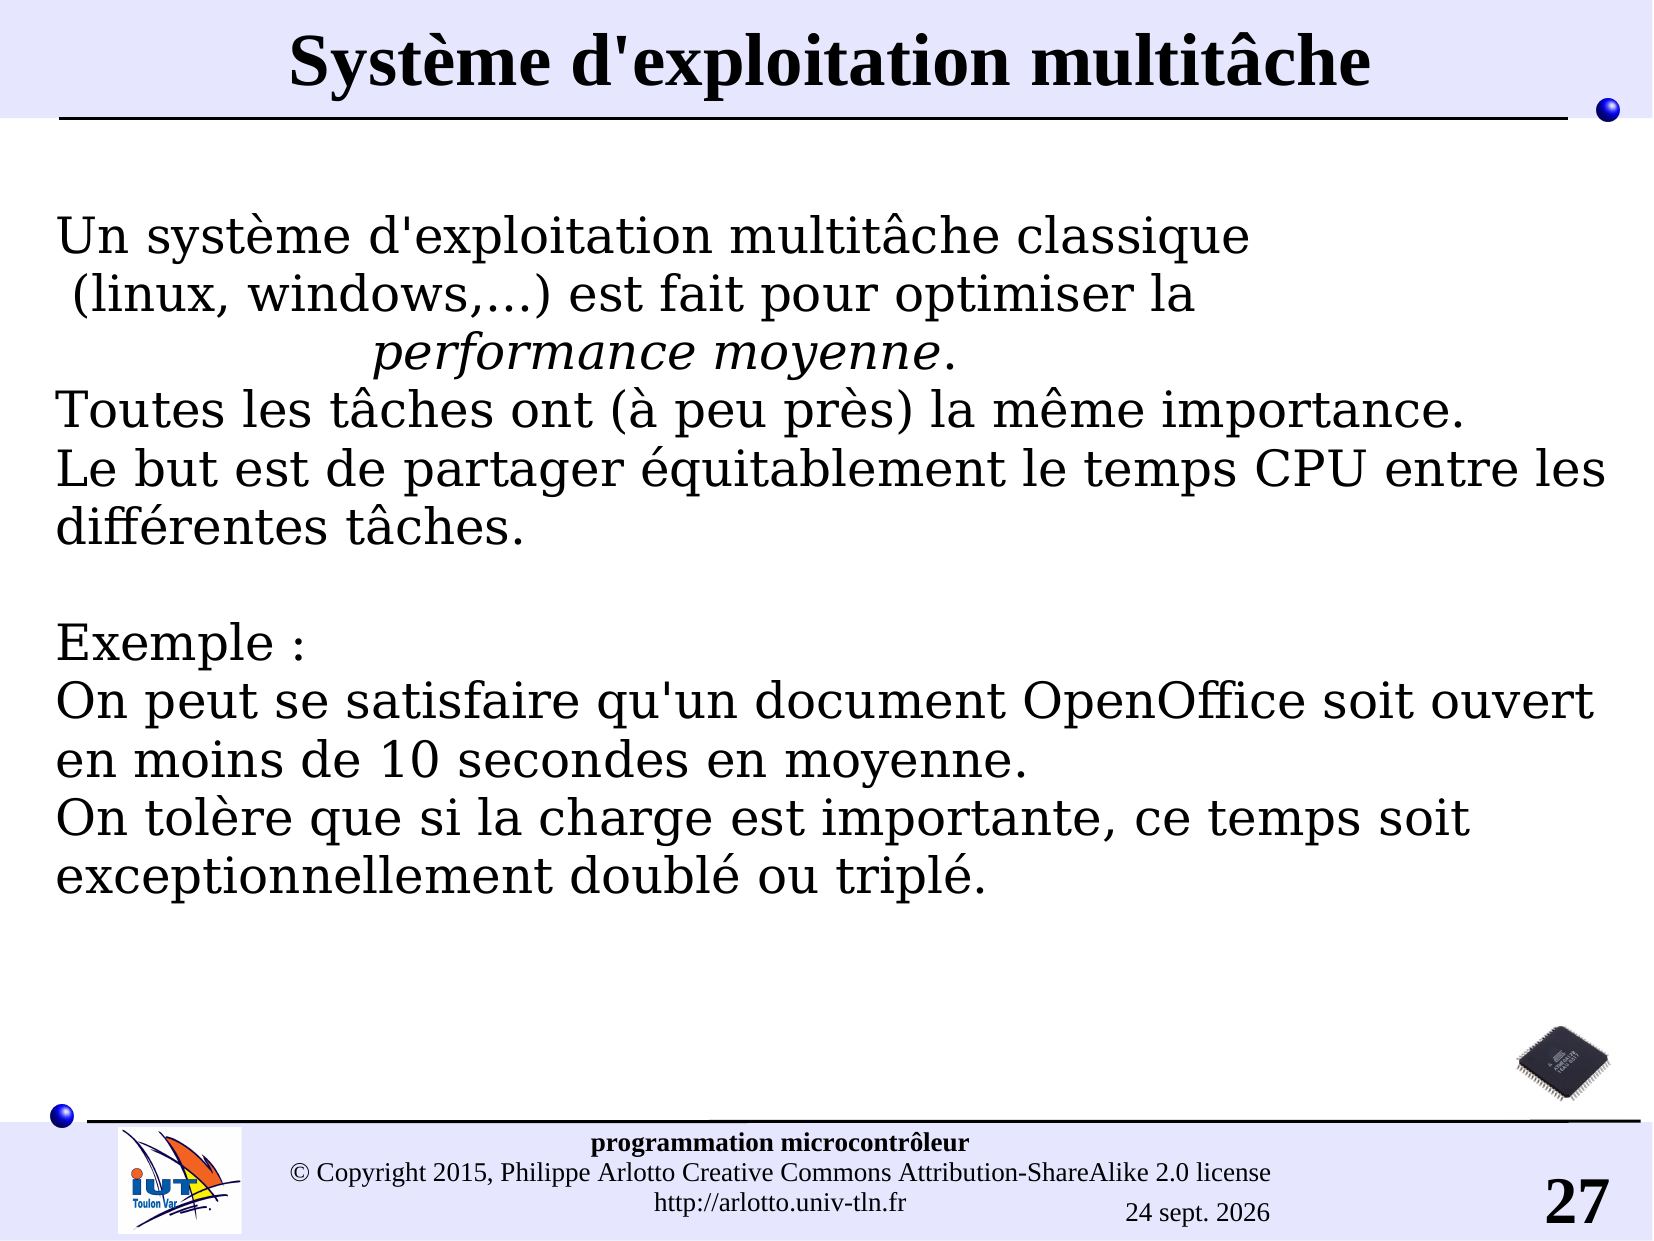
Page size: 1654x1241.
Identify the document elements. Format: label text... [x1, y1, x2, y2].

title Système d'exploitation multitâche [95, 11, 1585, 110]
text_box Un système d'exploitation multitâche classique (linux, windows,...) est fait pour optimiser la performance moyenne. Toutes les tâches ont (à peu près) la même importance. Le but est de partager équitablement le temps CPU entre les différentes tâches. Exemple : On peut se satisfaire qu'un document OpenOffice soit ouvert en moins de 10 secondes en moyenne. On tolère que si la charge est importante, ce temps soit exceptionnellement doublé ou triplé. [55, 204, 1624, 966]
picture [1505, 1003, 1625, 1119]
